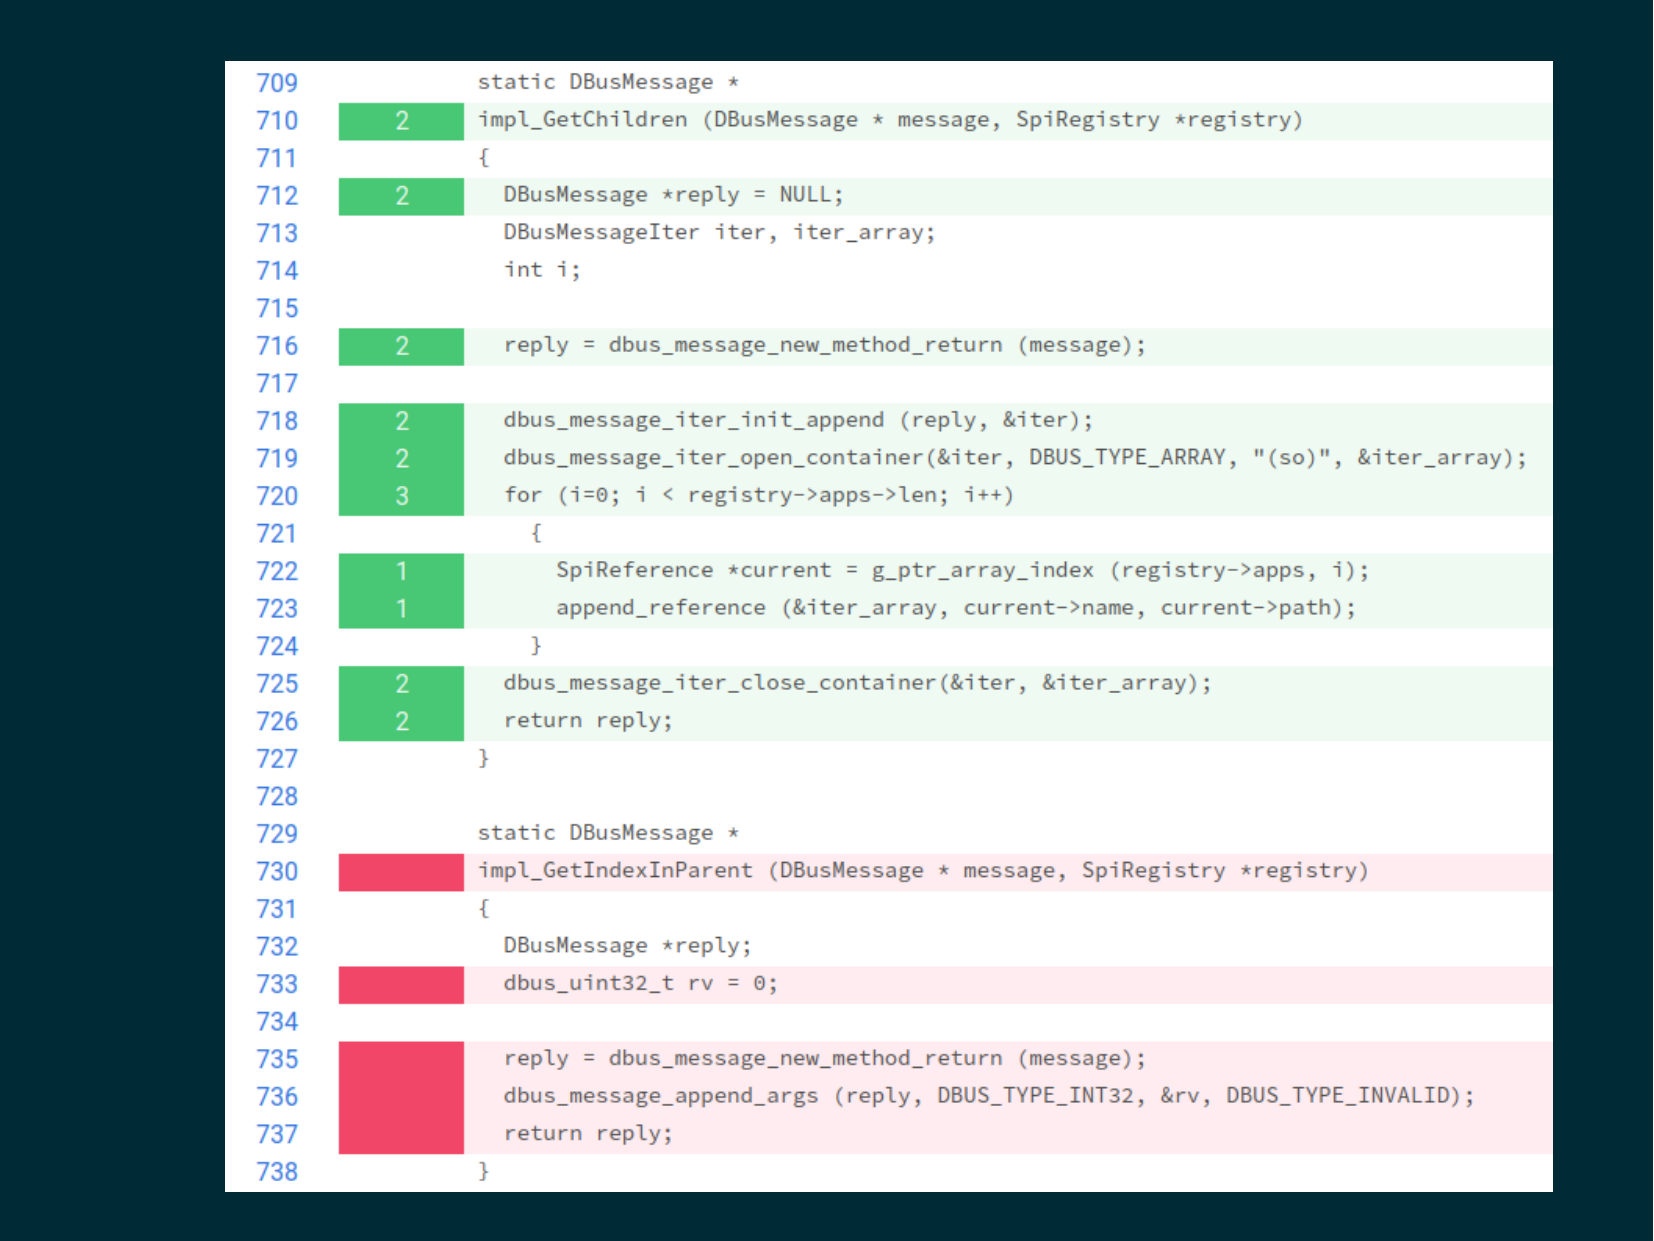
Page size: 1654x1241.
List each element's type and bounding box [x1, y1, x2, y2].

picture [226, 62, 1552, 1191]
